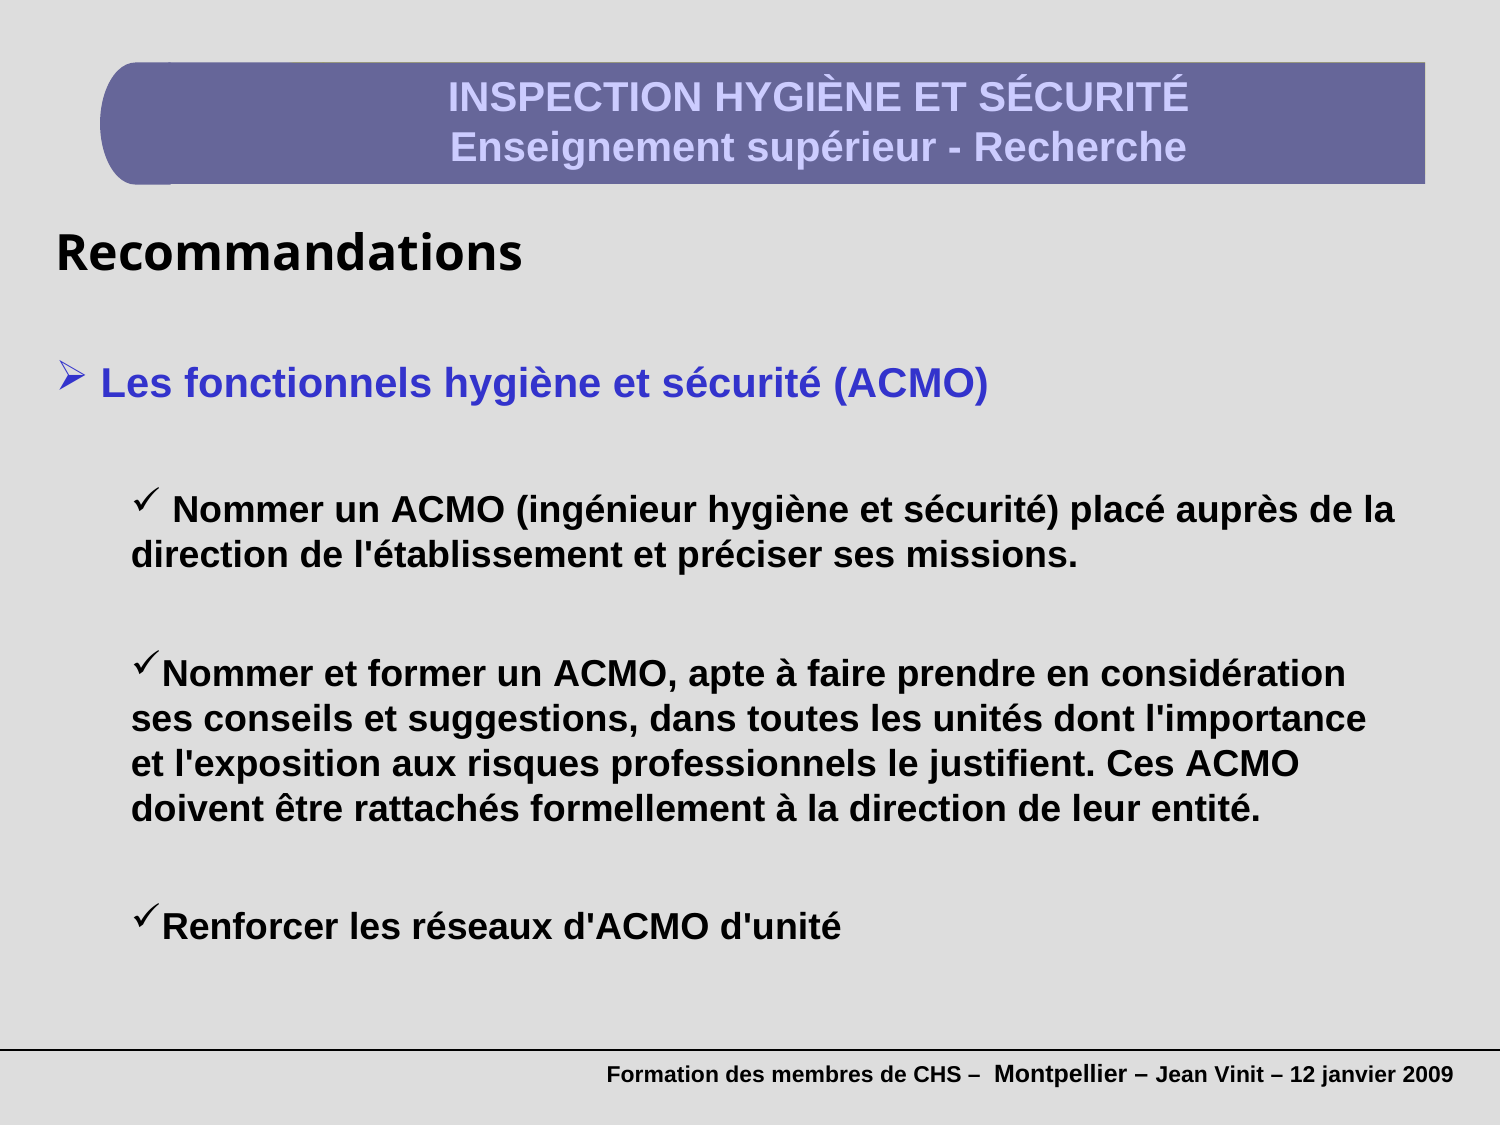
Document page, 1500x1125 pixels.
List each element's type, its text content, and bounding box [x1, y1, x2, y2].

text_box Recommandations Les fonctionnels hygiène et sécurité (ACMO) Nommer un ACMO (ingénieur hygiène et sécurité) placé auprès de la direction de l'établissement et préciser ses missions. Nommer et former un ACMO, apte à faire prendre en considération ses conseils et suggestions, dans toutes les unités dont l'importance et l'exposition aux risques professionnels le justifient. Ces ACMO doivent être rattachés formellement à la direction de leur entité. Renforcer les réseaux d'ACMO d'unité [41, 212, 1412, 1000]
